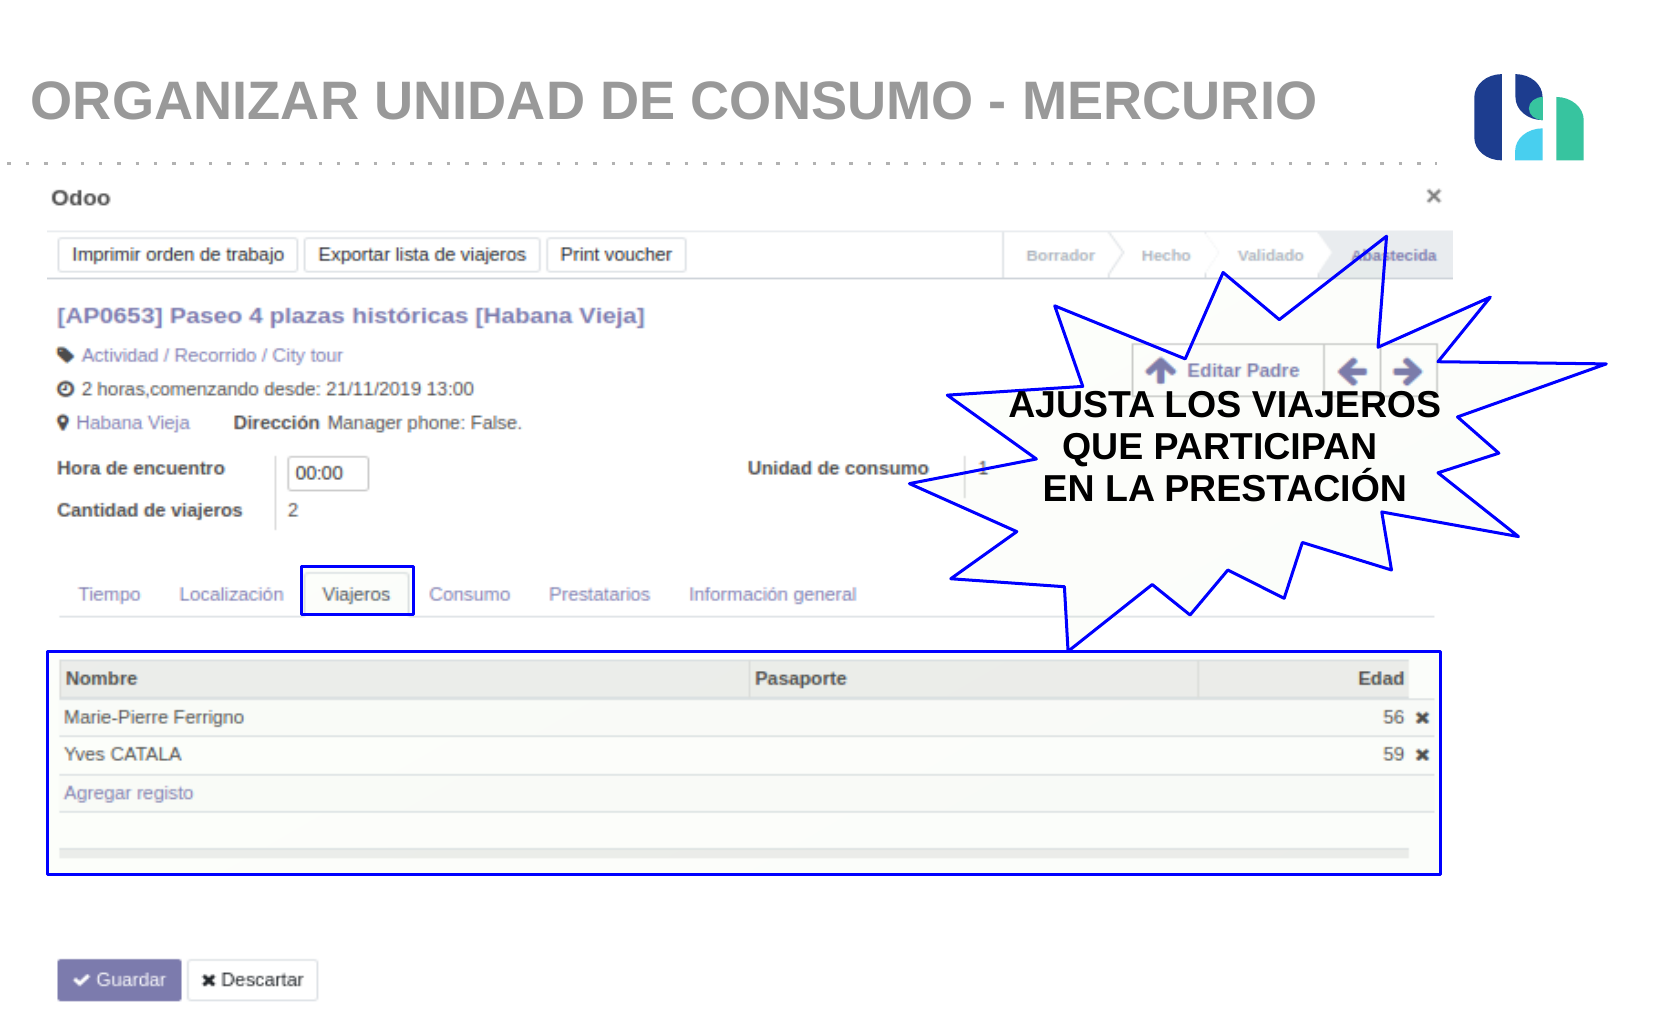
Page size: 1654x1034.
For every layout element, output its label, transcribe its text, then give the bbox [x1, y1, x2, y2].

picture [1440, 345, 1453, 361]
text_box ORGANIZAR UNIDAD DE CONSUMO - MERCURIO [30, 59, 1335, 142]
text_box AJUSTA LOS VIAJEROS QUE PARTICIPAN EN LA PRESTACIÓN [909, 236, 1607, 652]
picture [47, 513, 1453, 1015]
picture [1440, 469, 1453, 483]
picture [1474, 74, 1584, 161]
text_box [301, 566, 414, 615]
text_box [47, 651, 1441, 875]
picture [47, 177, 1453, 651]
